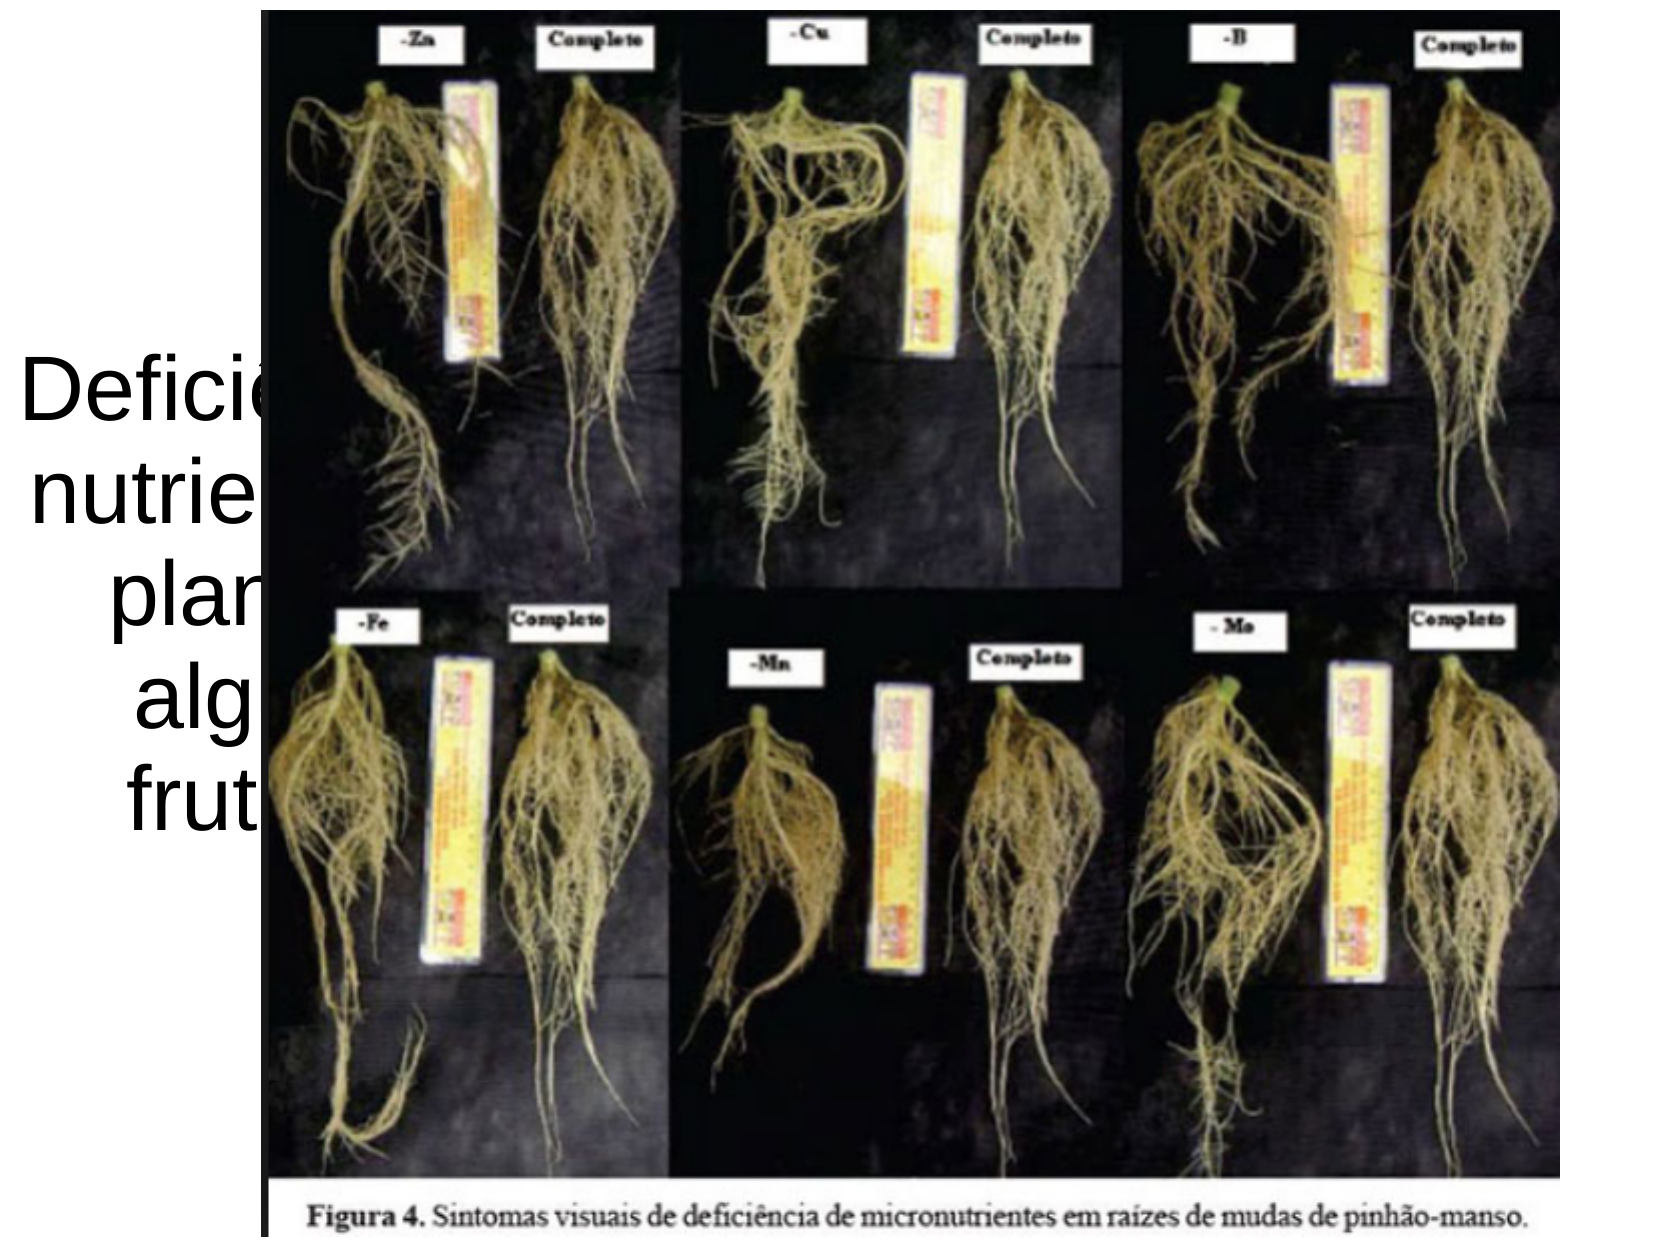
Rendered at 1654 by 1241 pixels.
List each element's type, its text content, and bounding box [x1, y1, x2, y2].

picture [261, 10, 1560, 1237]
title Deficiência de nutrientes em plantas e algumas frutíferas [11, 337, 261, 851]
